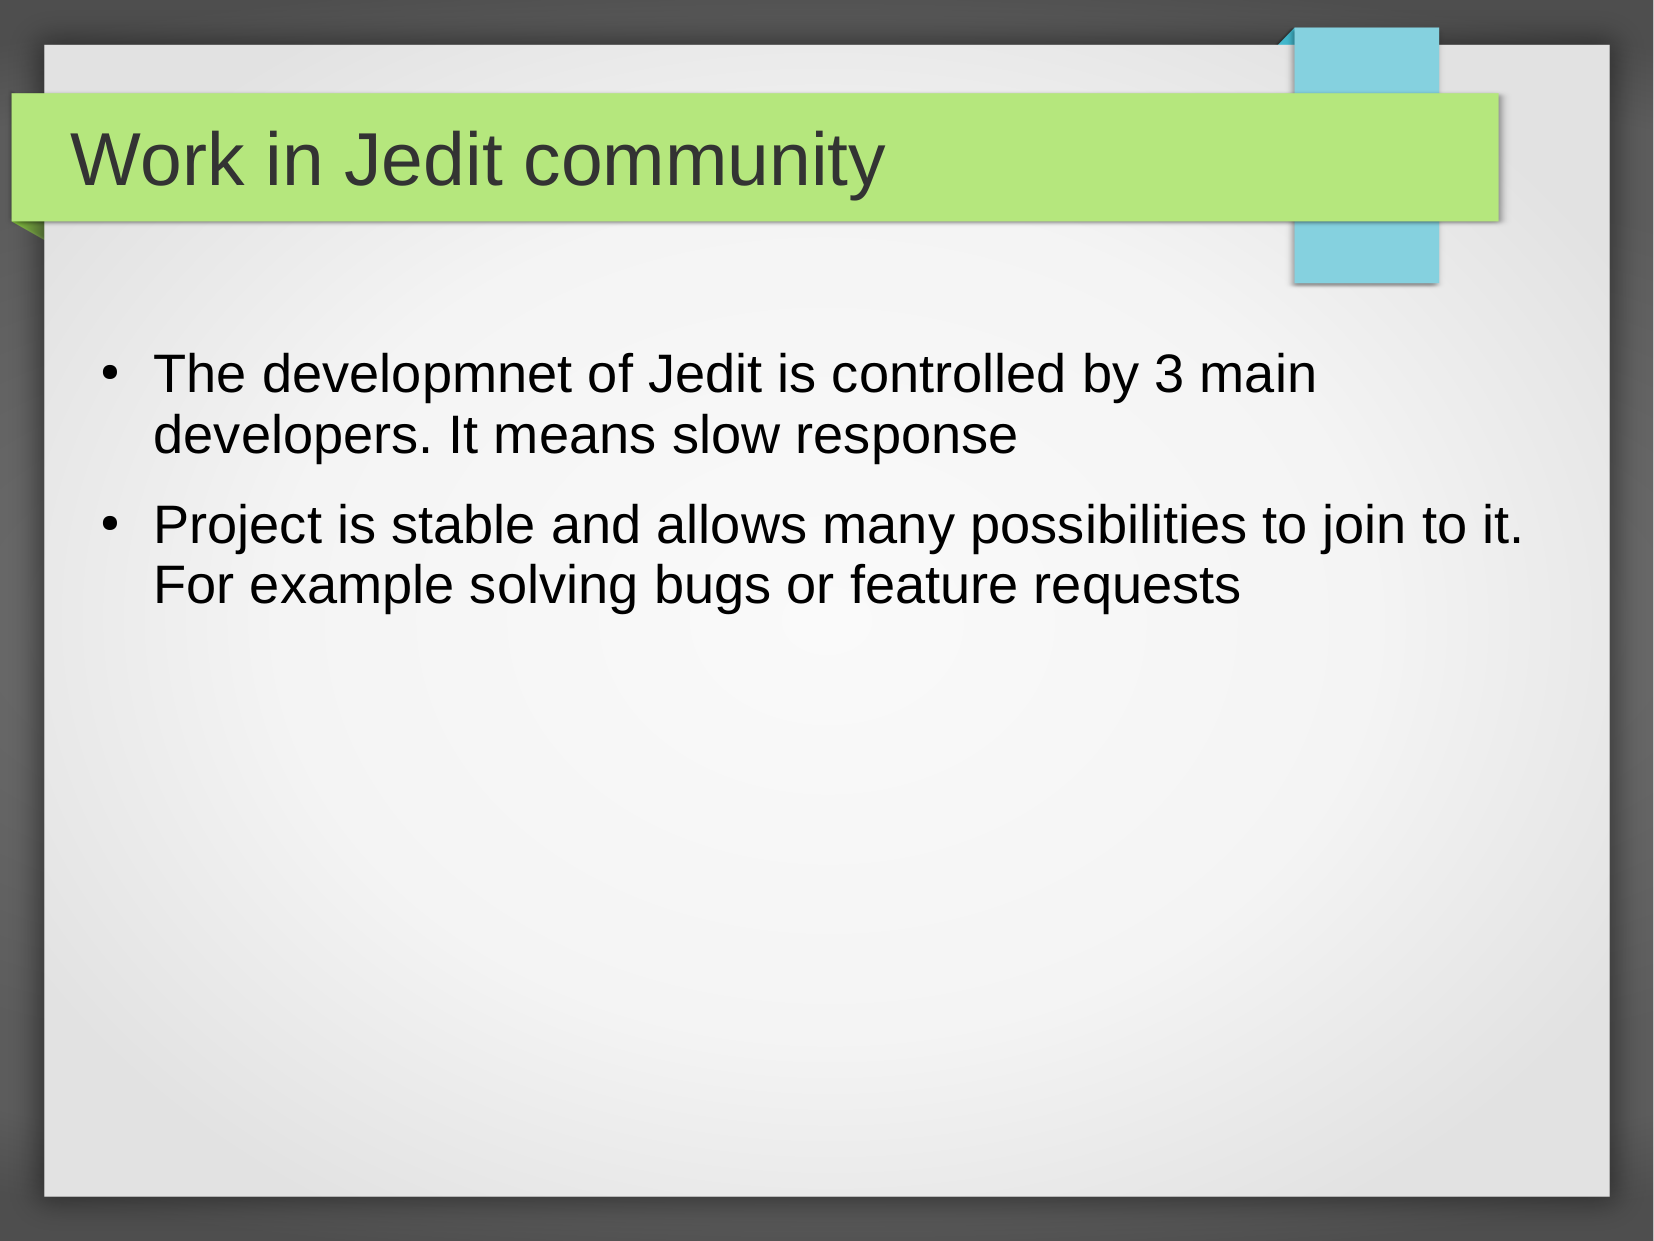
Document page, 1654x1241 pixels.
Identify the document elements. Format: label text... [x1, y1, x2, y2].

picture [0, 0, 1654, 1241]
title Work in Jedit community [70, 106, 1229, 213]
list The developmnet of Jedit is controlled by 3 main developers. It means slow response Project is stable and allows many possibilities to join to it. For example solving bugs or feature requests [82, 343, 1538, 1063]
